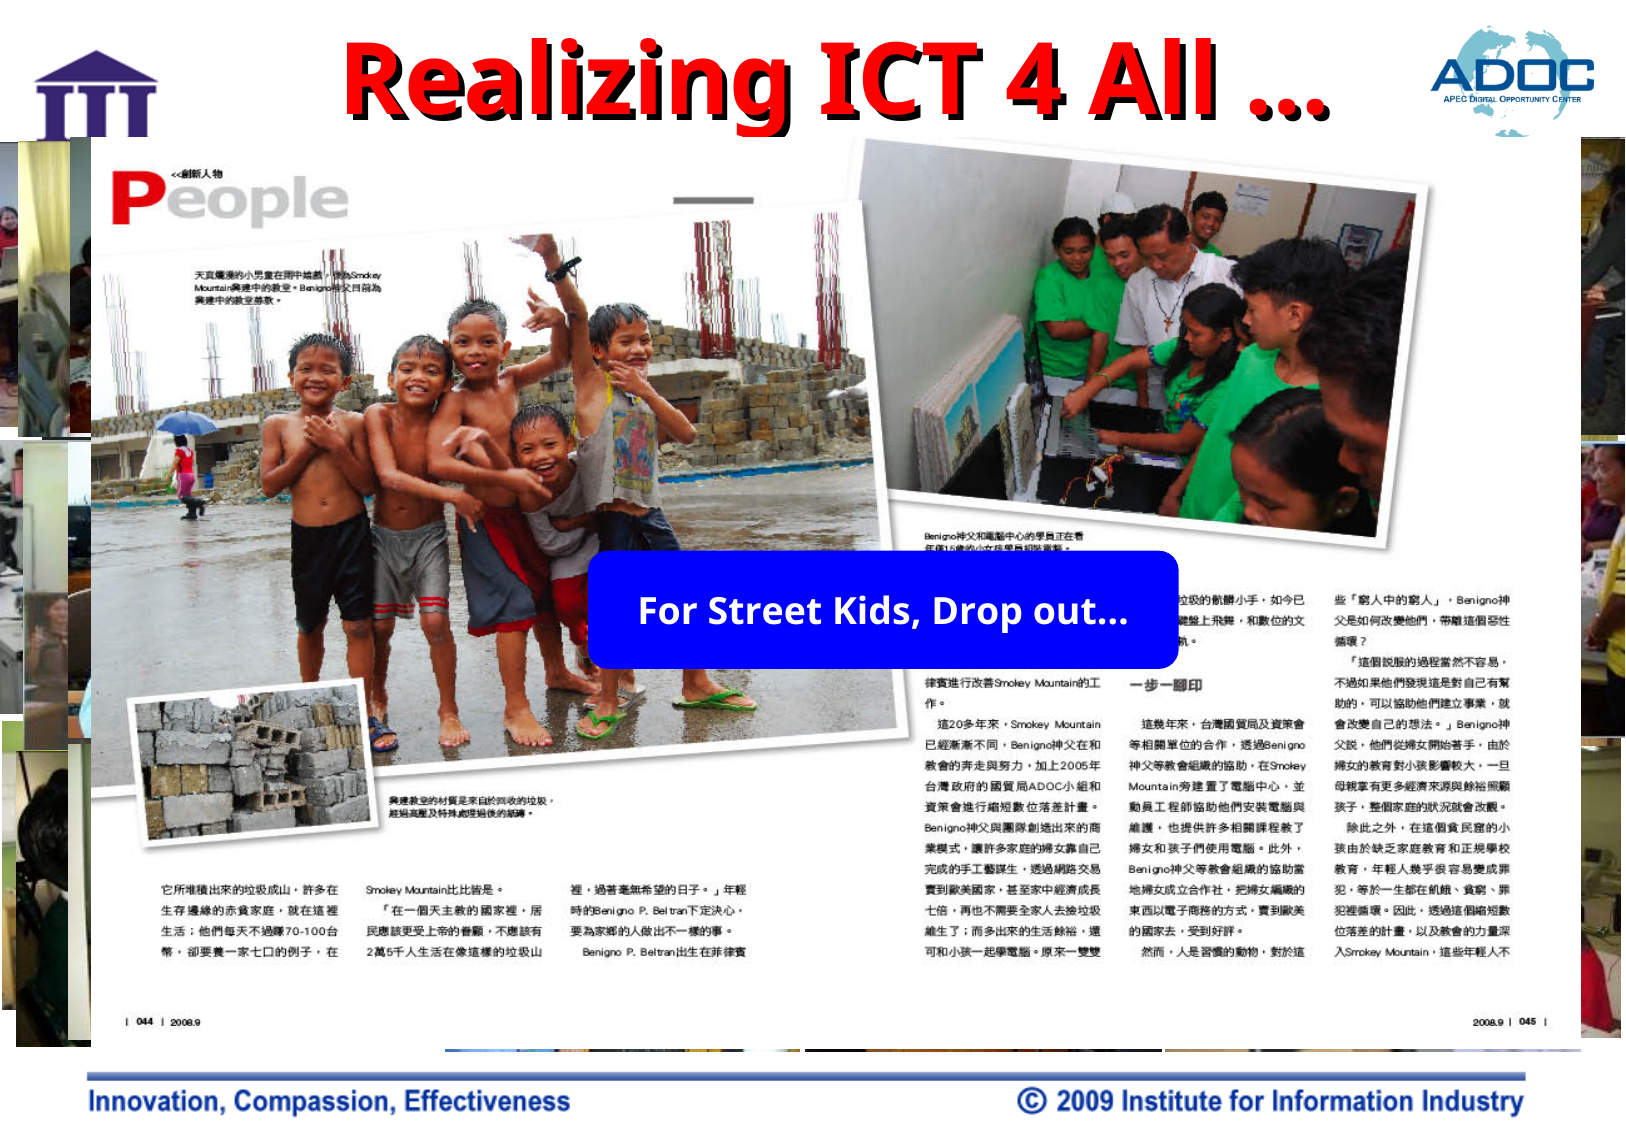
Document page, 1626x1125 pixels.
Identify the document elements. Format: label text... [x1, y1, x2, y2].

picture [0, 0, 1626, 1125]
title Realizing ICT 4 All … [103, 0, 1567, 137]
text_box For Street Kids, Drop out… [588, 550, 1179, 669]
